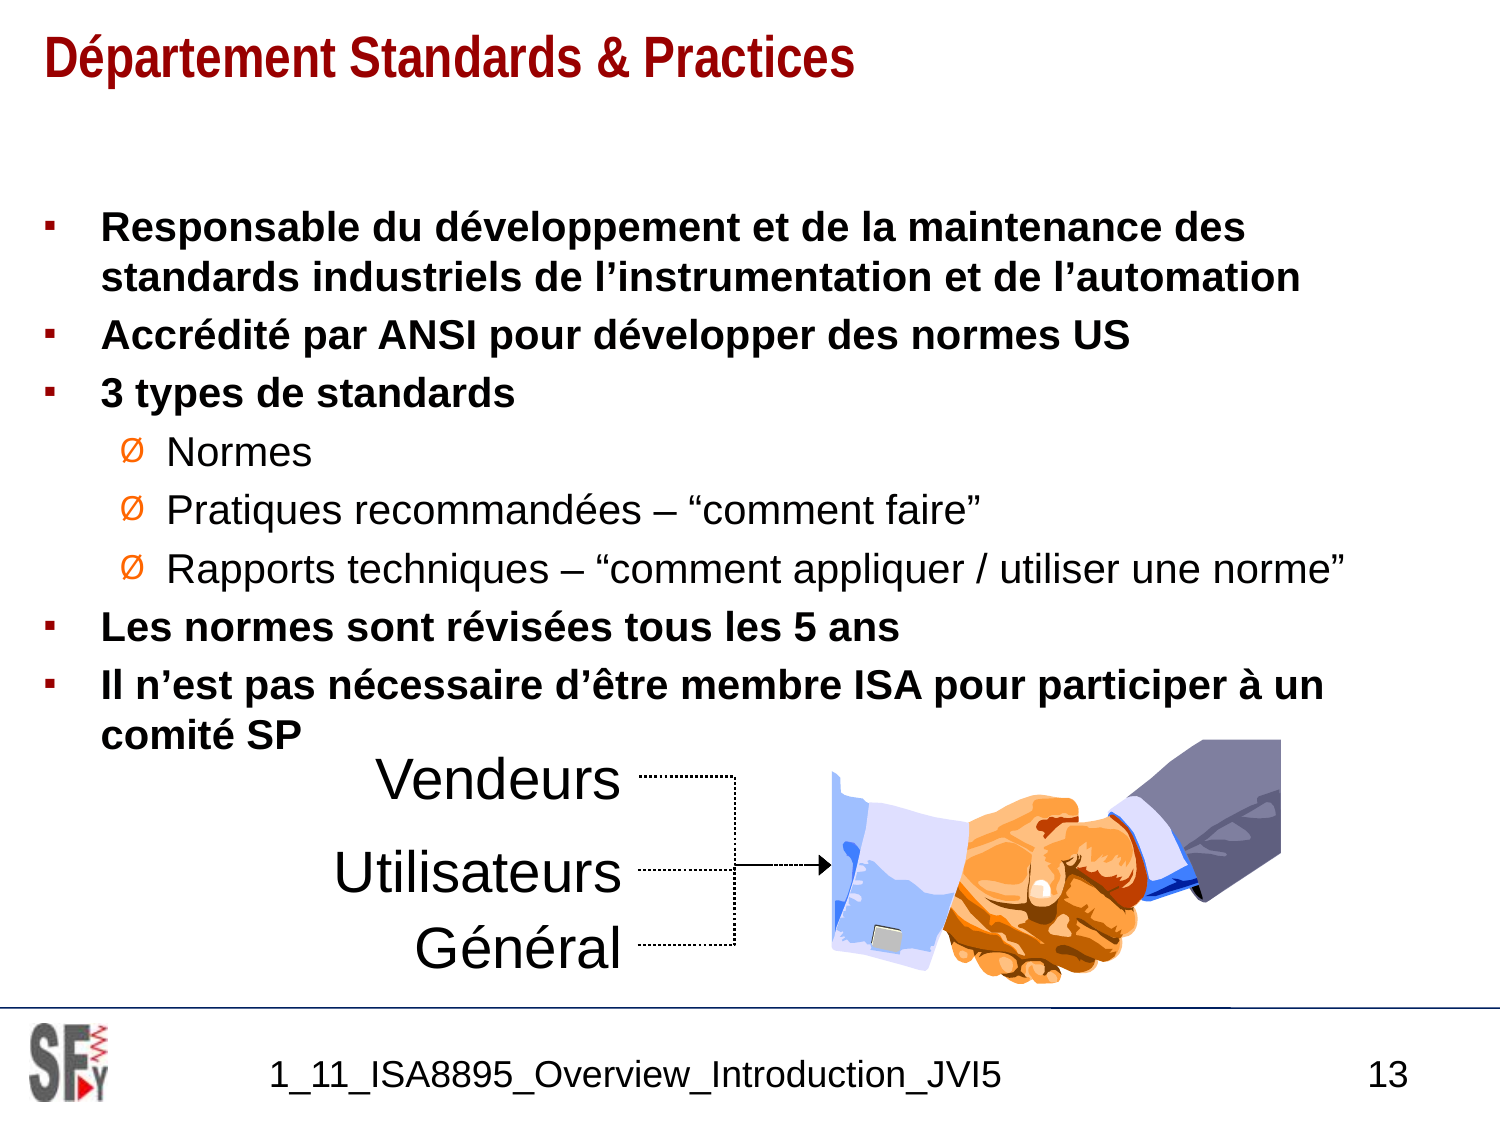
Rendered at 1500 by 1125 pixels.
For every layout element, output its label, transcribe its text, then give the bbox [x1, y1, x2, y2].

chart [831, 739, 1288, 991]
list Responsable du développement et de la maintenance des standards industriels de l’instrumentation et de l’automation Accrédité par ANSI pour développer des normes US 3 types de standards Normes Pratiques recommandées – “comment faire” Rapports techniques – “comment appliquer / utiliser une norme” Les normes sont révisées tous les 5 ans Il n’est pas nécessaire d’être membre ISA pour participer à un comité SP [29, 184, 1471, 988]
picture [29, 1023, 108, 1102]
footer 1_11_ISA8895_Overview_Introduction_JVI5 [253, 1034, 1336, 1103]
title Département Standards & Practices [29, 12, 1471, 138]
text_box Vendeurs [360, 733, 638, 820]
slide_number <numéro> [1352, 1034, 1490, 1103]
text_box Général [399, 902, 638, 988]
text_box Utilisateurs [318, 827, 639, 913]
